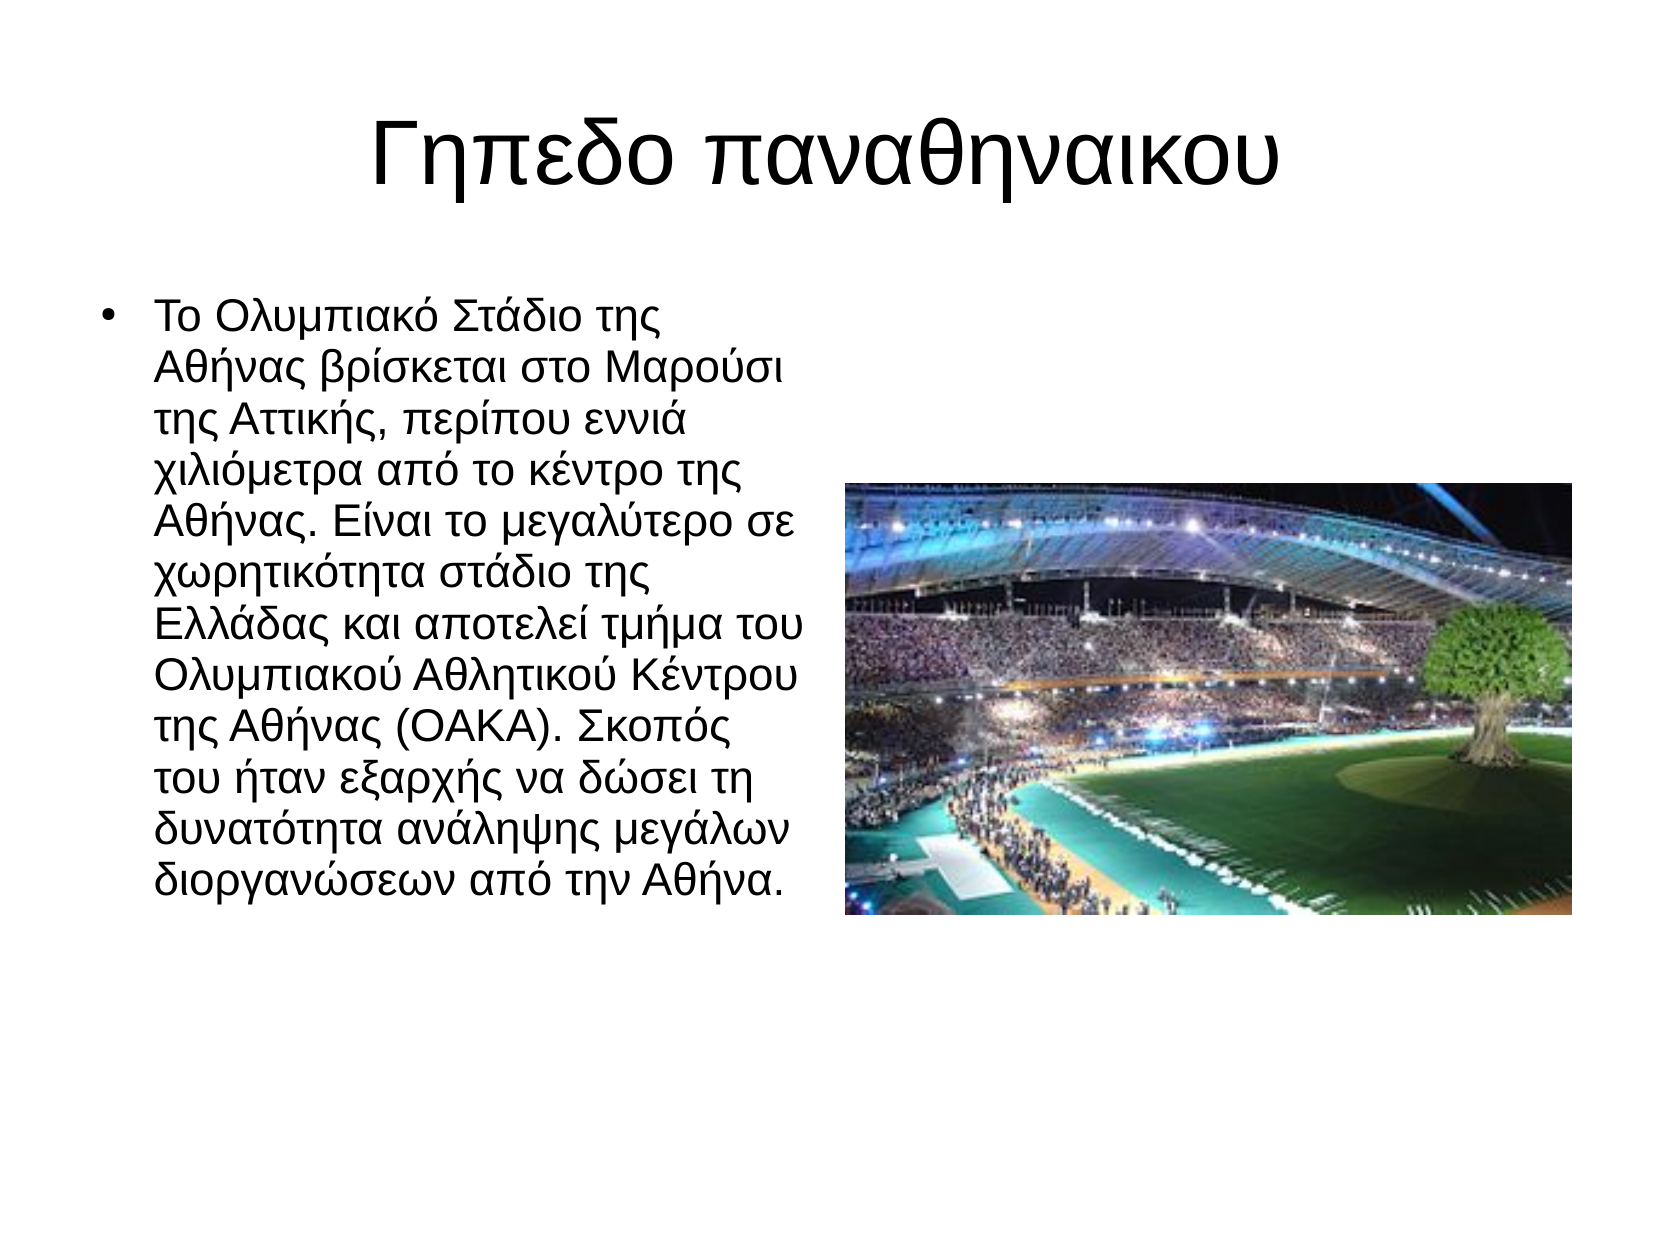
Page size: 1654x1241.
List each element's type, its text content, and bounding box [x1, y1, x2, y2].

picture [845, 483, 1572, 915]
title Γηπεδο παναθηναικου [82, 56, 1571, 250]
list Το Ολυμπιακό Στάδιο της Αθήνας βρίσκεται στο Μαρούσι της Αττικής, περίπου εννιά χιλιόμετρα από το κέντρο της Αθήνας. Είναι το μεγαλύτερο σε χωρητικότητα στάδιο της Ελλάδας και αποτελεί τμήμα του Ολυμπιακού Αθλητικού Κέντρου της Αθήνας (ΟΑΚΑ). Σκοπός του ήταν εξαρχής να δώσει τη δυνατότητα ανάληψης μεγάλων διοργανώσεων από την Αθήνα. [82, 290, 809, 1094]
